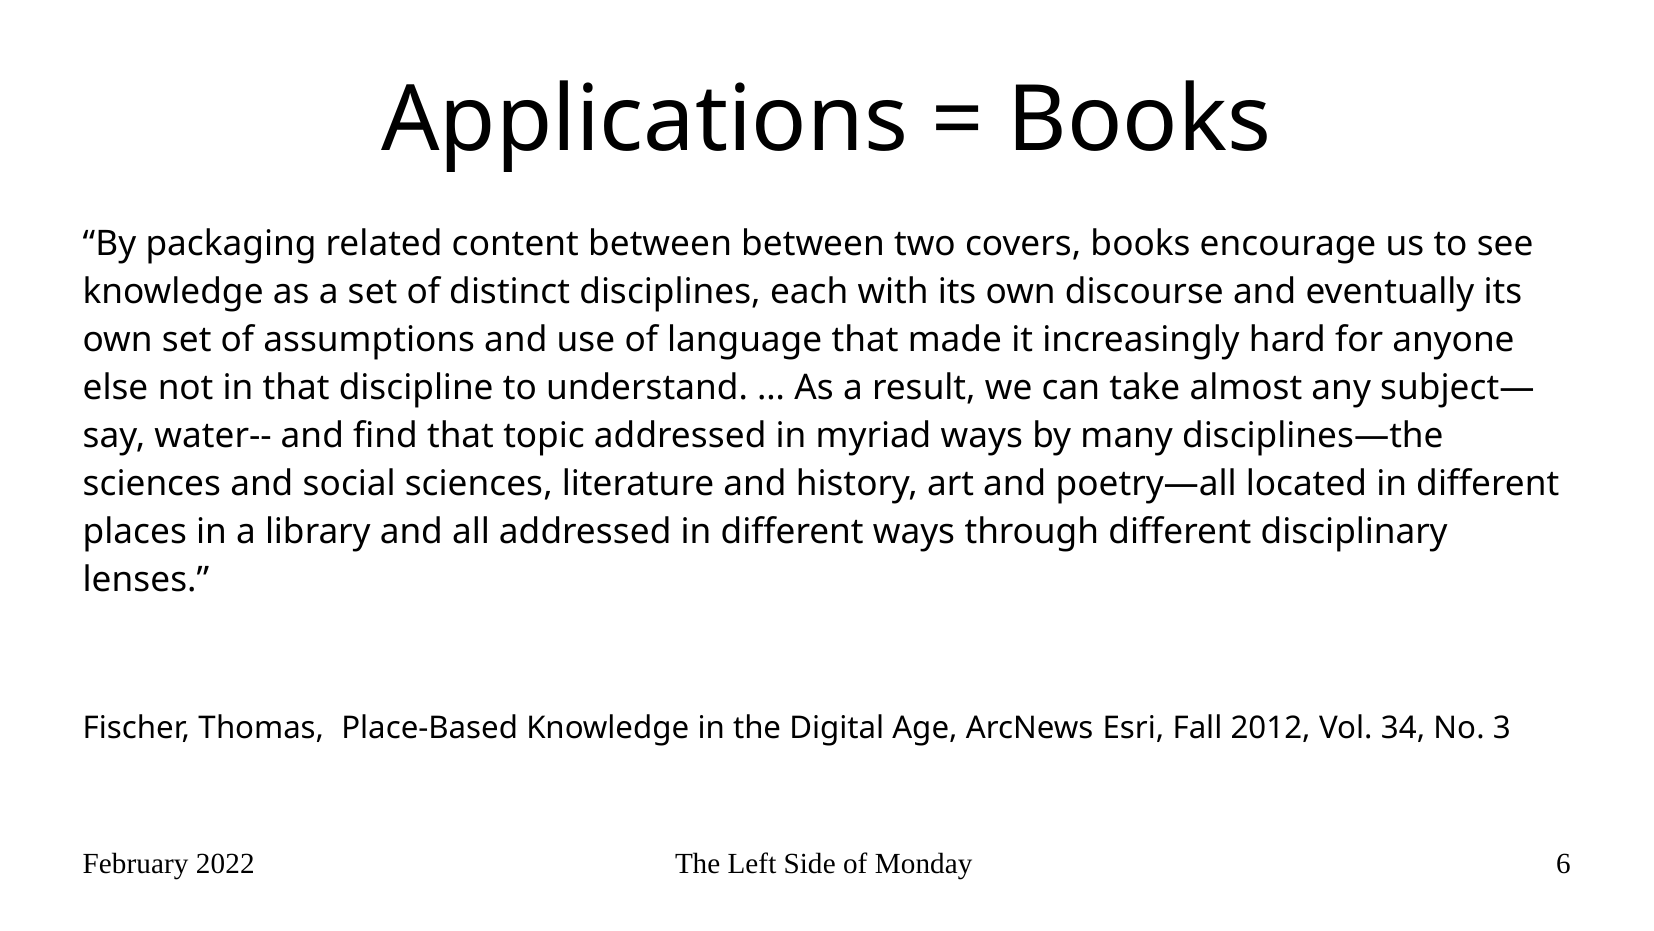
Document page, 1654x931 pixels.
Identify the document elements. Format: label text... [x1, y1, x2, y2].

list “By packaging related content between between two covers, books encourage us to see knowledge as a set of distinct disciplines, each with its own discourse and eventually its own set of assumptions and use of language that made it increasingly hard for anyone else not in that discipline to understand. … As a result, we can take almost any subject—say, water-- and find that topic addressed in myriad ways by many disciplines—the sciences and social sciences, literature and history, art and poetry—all located in different places in a library and all addressed in different ways through different disciplinary lenses.” Fischer, Thomas, Place-Based Knowledge in the Digital Age, ArcNews Esri, Fall 2012, Vol. 34, No. 3 [82, 217, 1571, 758]
title Applications = Books [82, 37, 1571, 193]
